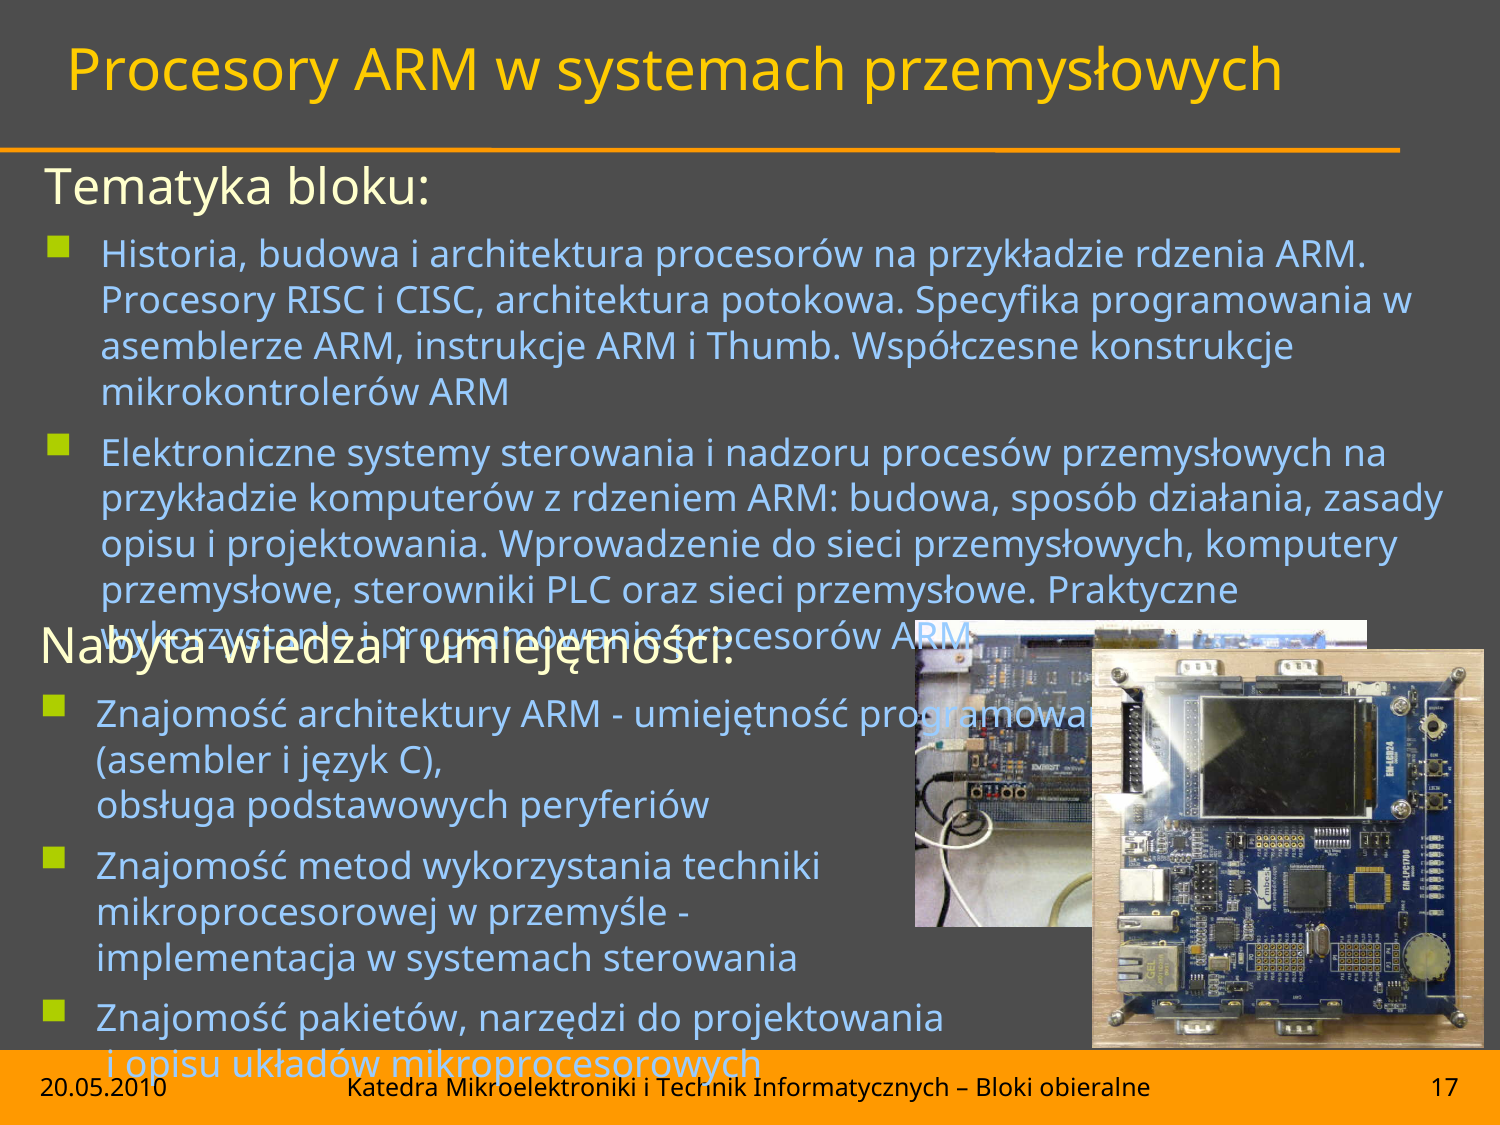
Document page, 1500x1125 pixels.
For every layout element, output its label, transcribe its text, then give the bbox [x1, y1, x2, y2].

title Procesory ARM w systemach przemysłowych [52, 10, 1469, 126]
picture [1092, 649, 1484, 1049]
list Nabyta wiedza i umiejętności: Znajomość architektury ARM - umiejętność programowania (asembler i język C), obsługa podstawowych peryferiów Znajomość metod wykorzystania techniki mikroprocesorowej w przemyśle - implementacja w systemach sterowania Znajomość pakietów, narzędzi do projektowania i opisu układów mikroprocesorowych [24, 606, 1182, 1052]
list Tematyka bloku: Historia, budowa i architektura procesorów na przykładzie rdzenia ARM. Procesory RISC i CISC, architektura potokowa. Specyfika programowania w asemblerze ARM, instrukcje ARM i Thumb. Współczesne konstrukcje mikrokontrolerów ARM Elektroniczne systemy sterowania i nadzoru procesów przemysłowych na przykładzie komputerów z rdzeniem ARM: budowa, sposób działania, zasady opisu i projektowania. Wprowadzenie do sieci przemysłowych, komputery przemysłowe, sterowniki PLC oraz sieci przemysłowe. Praktyczne wykorzystanie i programowanie procesorów ARM [29, 147, 1499, 657]
